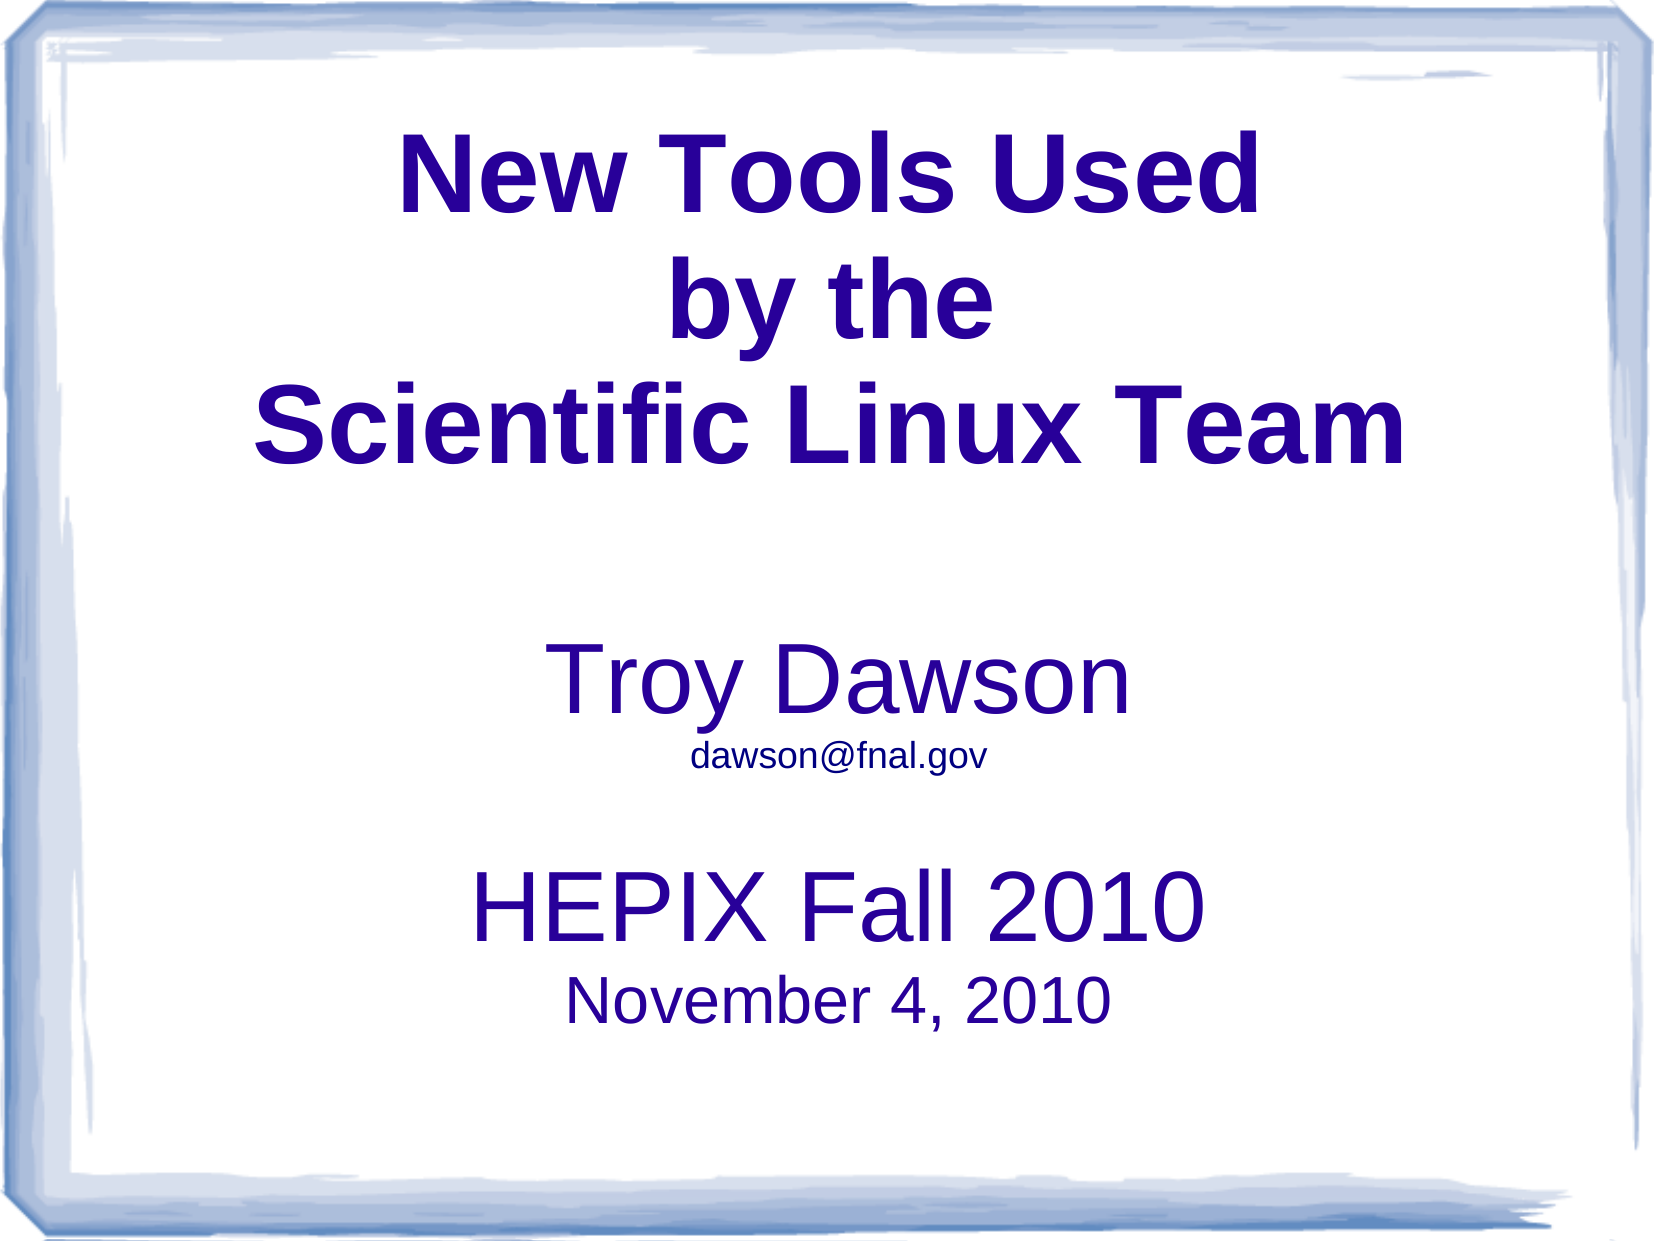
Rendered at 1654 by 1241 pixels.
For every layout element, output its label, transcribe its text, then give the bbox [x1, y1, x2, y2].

subtitle Troy Dawson dawson@fnal.gov HEPIX Fall 2010 November 4, 2010 [112, 610, 1566, 1051]
title New Tools Used by the Scientific Linux Team [86, 110, 1576, 488]
picture [0, 0, 1654, 1241]
